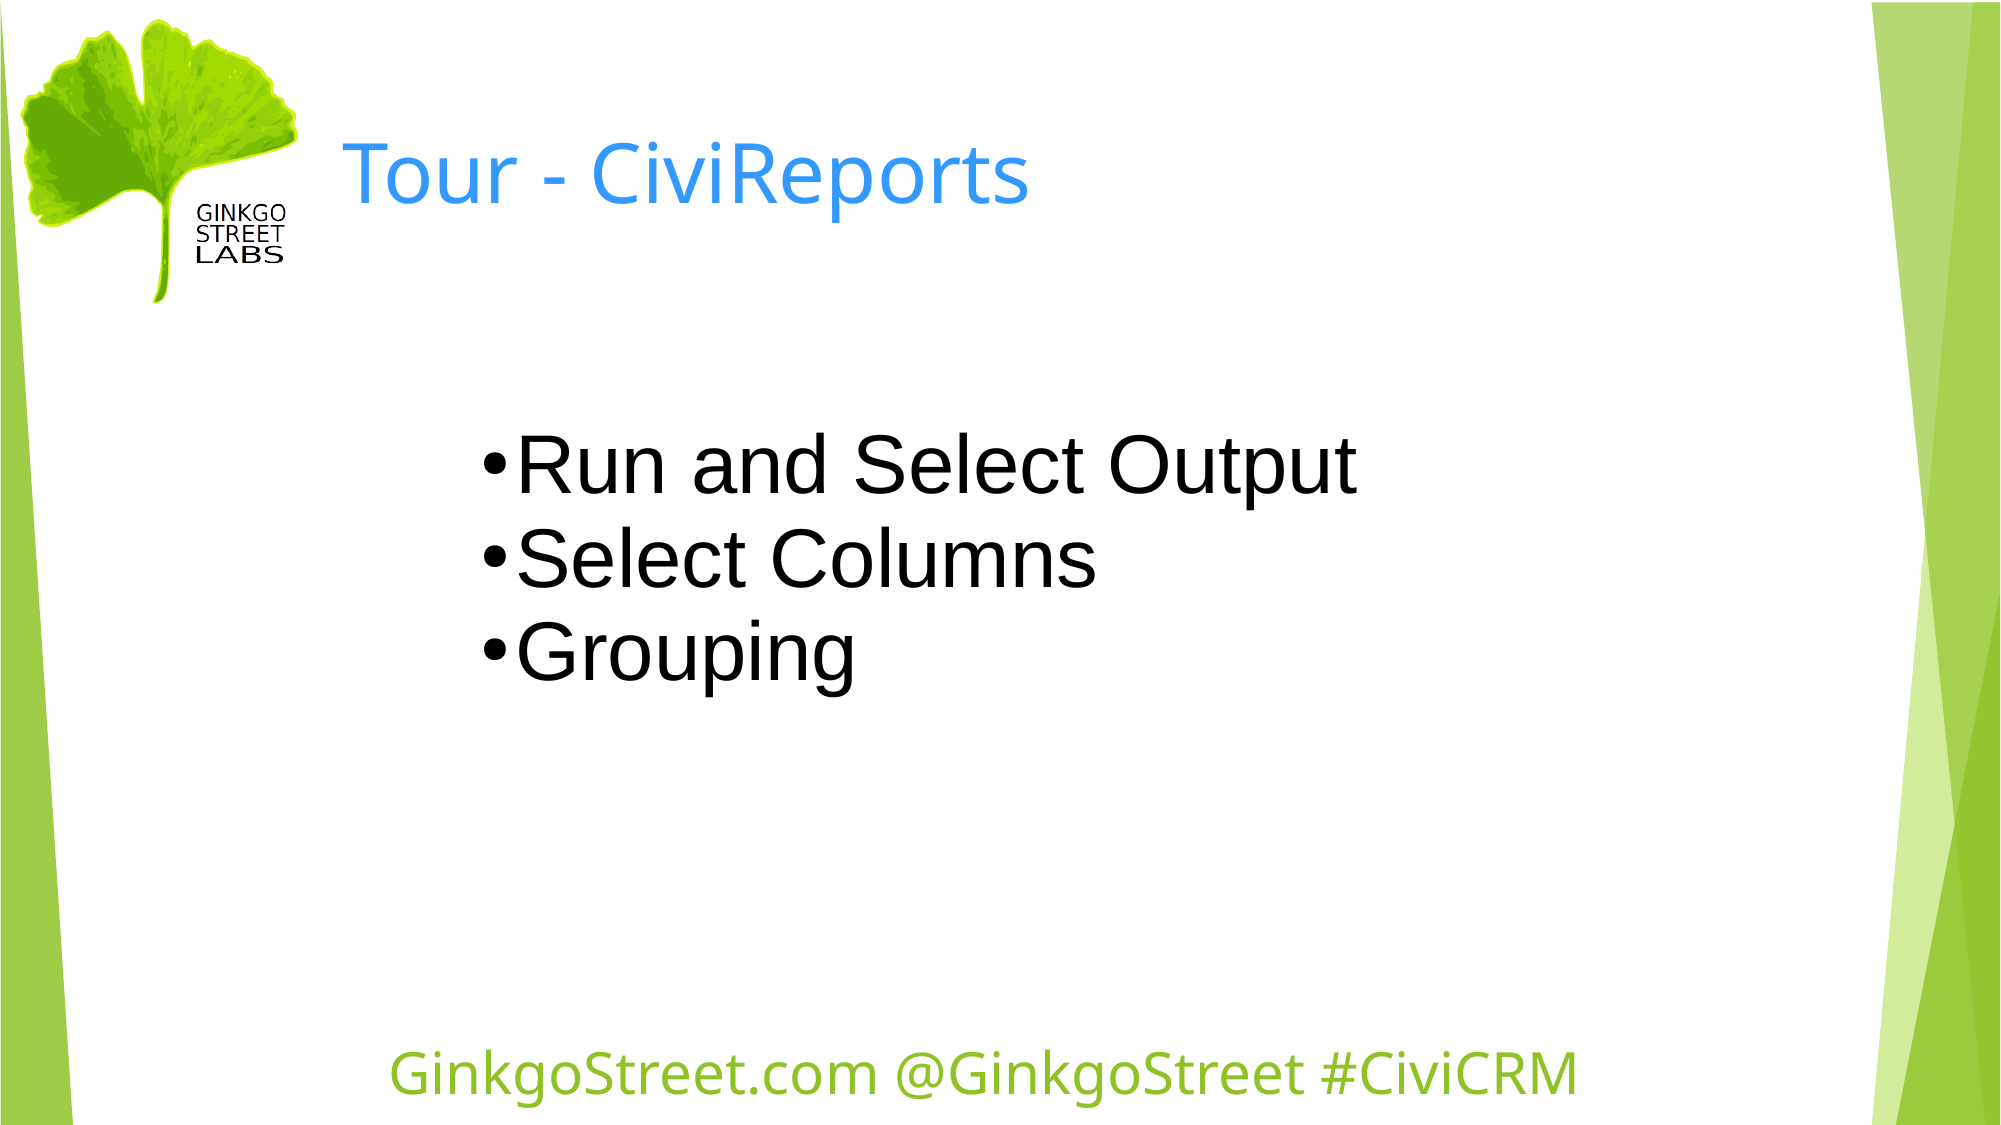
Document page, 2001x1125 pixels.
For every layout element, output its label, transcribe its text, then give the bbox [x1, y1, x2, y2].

picture [20, 19, 298, 304]
title Tour - CiviReports [342, 62, 1779, 280]
subtitle Run and Select Output Select Columns Grouping [480, 239, 2000, 877]
